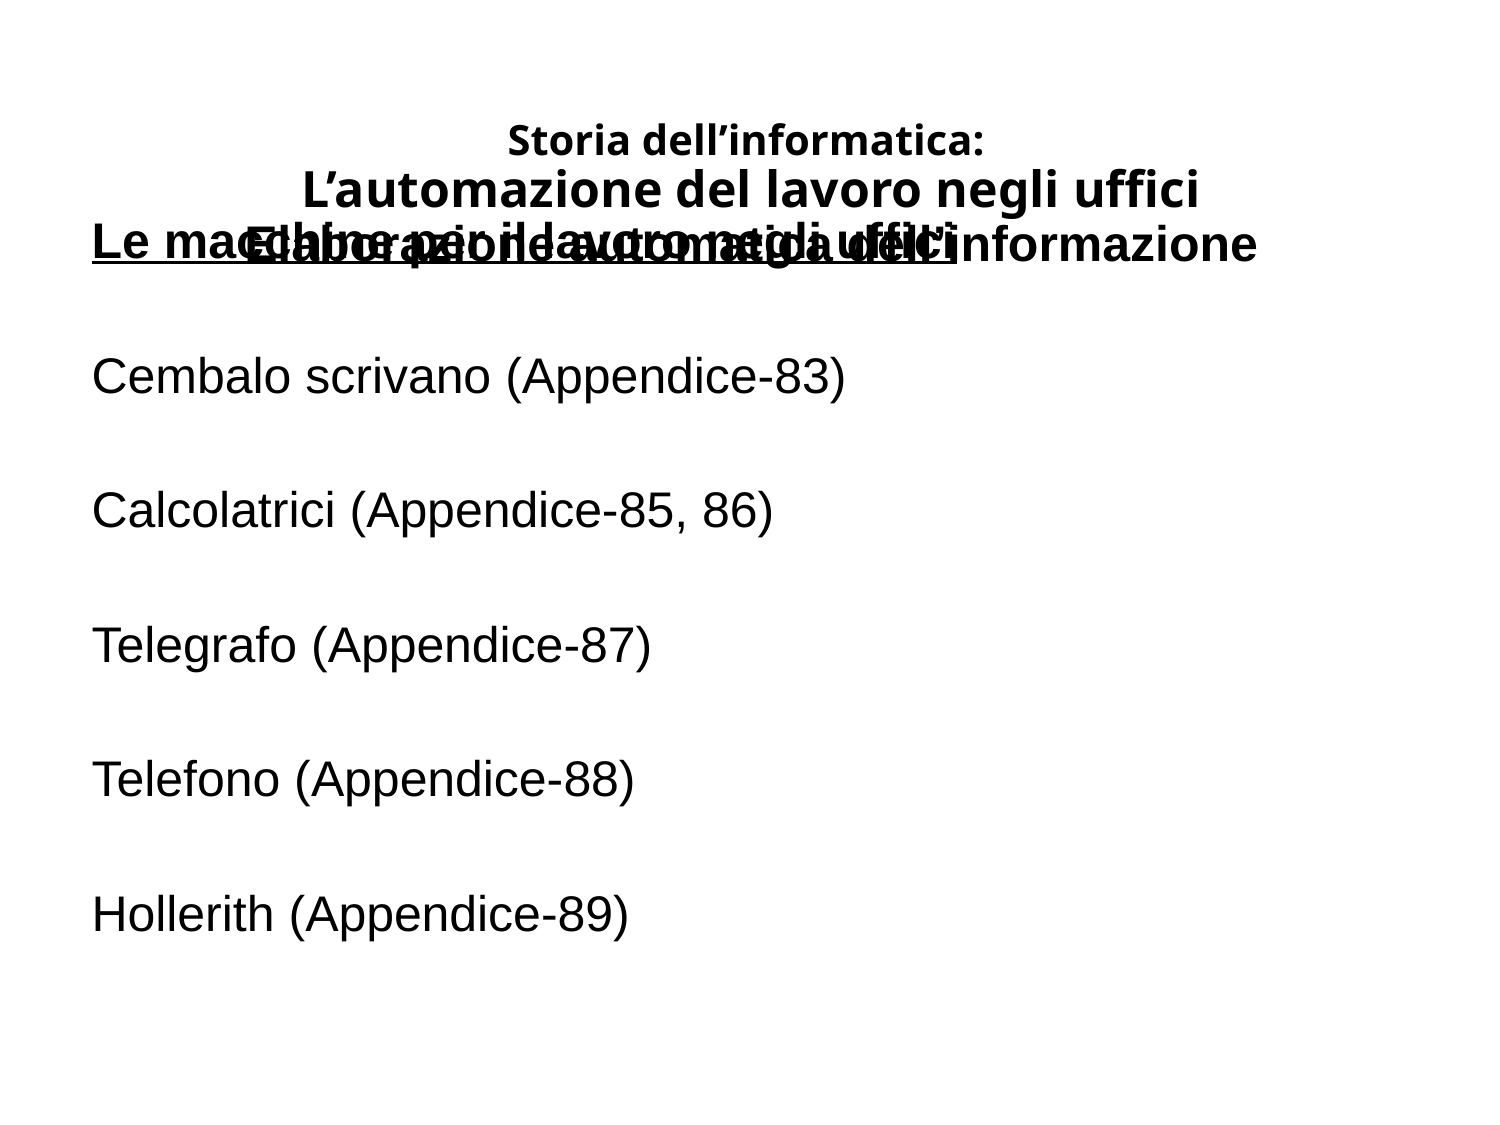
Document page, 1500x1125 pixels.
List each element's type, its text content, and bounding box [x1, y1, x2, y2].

title Storia dell’informatica: L’automazione del lavoro negli uffici Elaborazione automatica dell’informazione [76, 30, 1427, 197]
list Le macchine per il lavoro negli uffici Cembalo scrivano (Appendice-83) Calcolatrici (Appendice-85, 86) Telegrafo (Appendice-87) Telefono (Appendice-88) Hollerith (Appendice-89) [76, 208, 1427, 1064]
